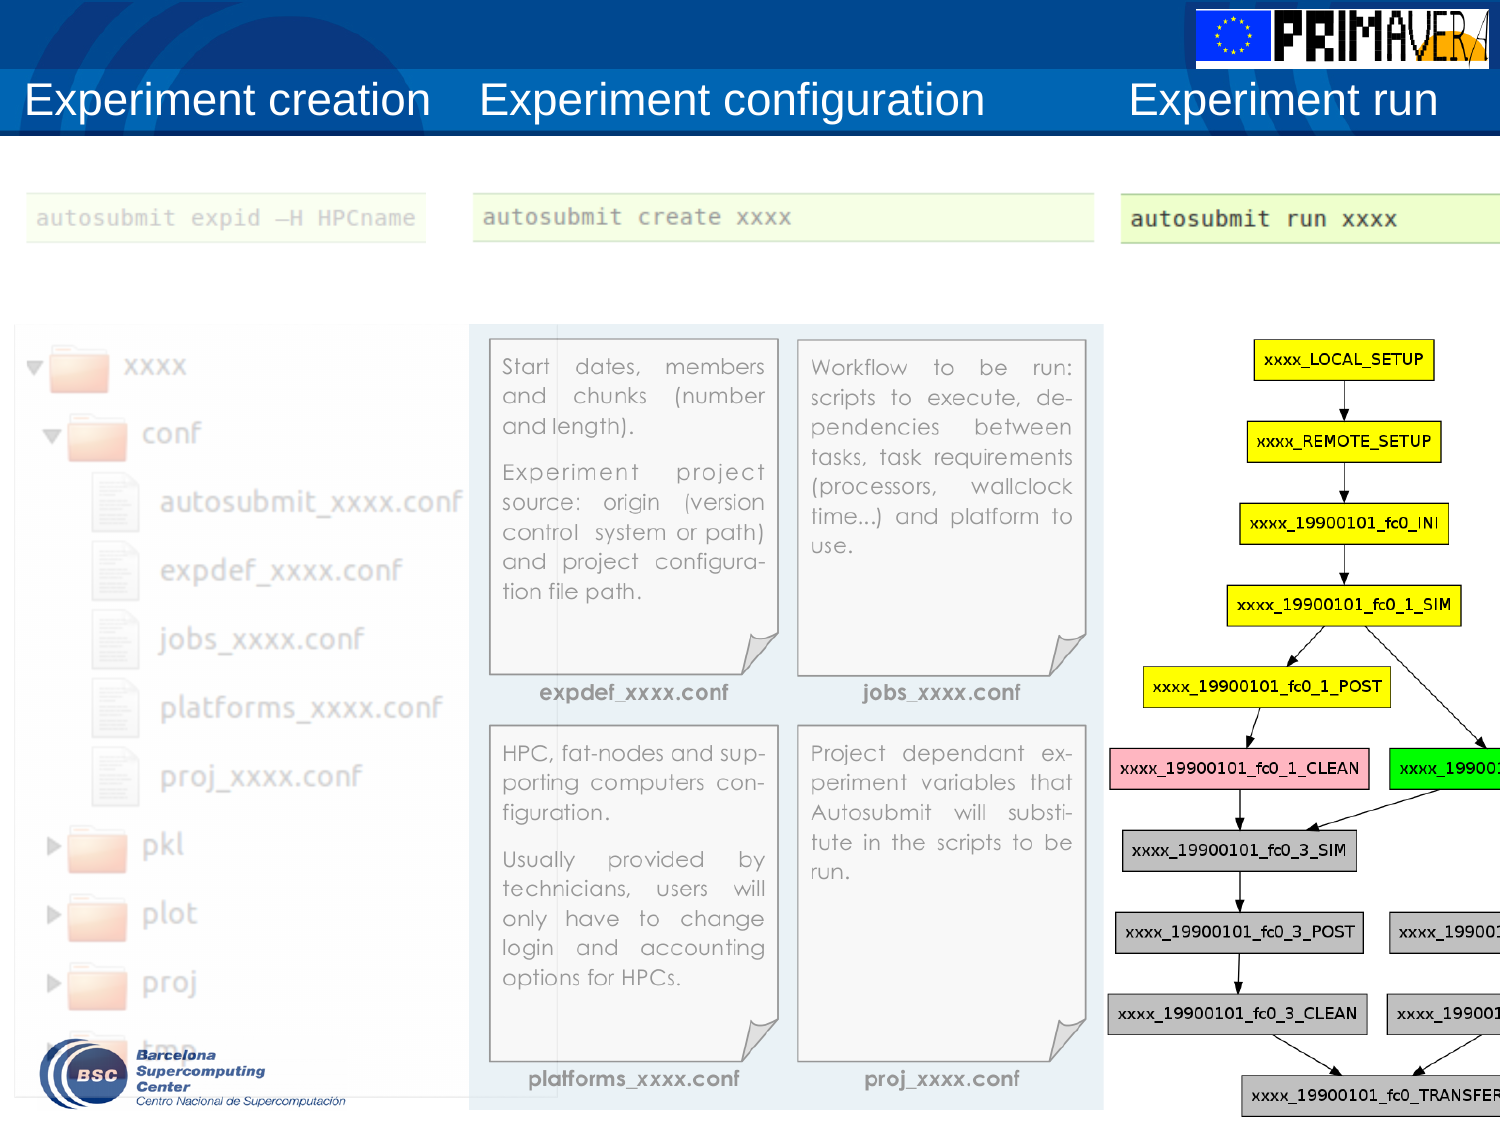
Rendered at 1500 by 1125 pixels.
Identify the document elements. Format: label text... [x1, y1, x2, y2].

picture [11, 171, 426, 262]
picture [14, 324, 1500, 1122]
text_box Experiment run [1097, 64, 1500, 135]
picture [453, 175, 1500, 266]
picture [0, 0, 1500, 136]
text_box Experiment configuration [448, 64, 1004, 135]
text_box Experiment creation [0, 64, 448, 135]
